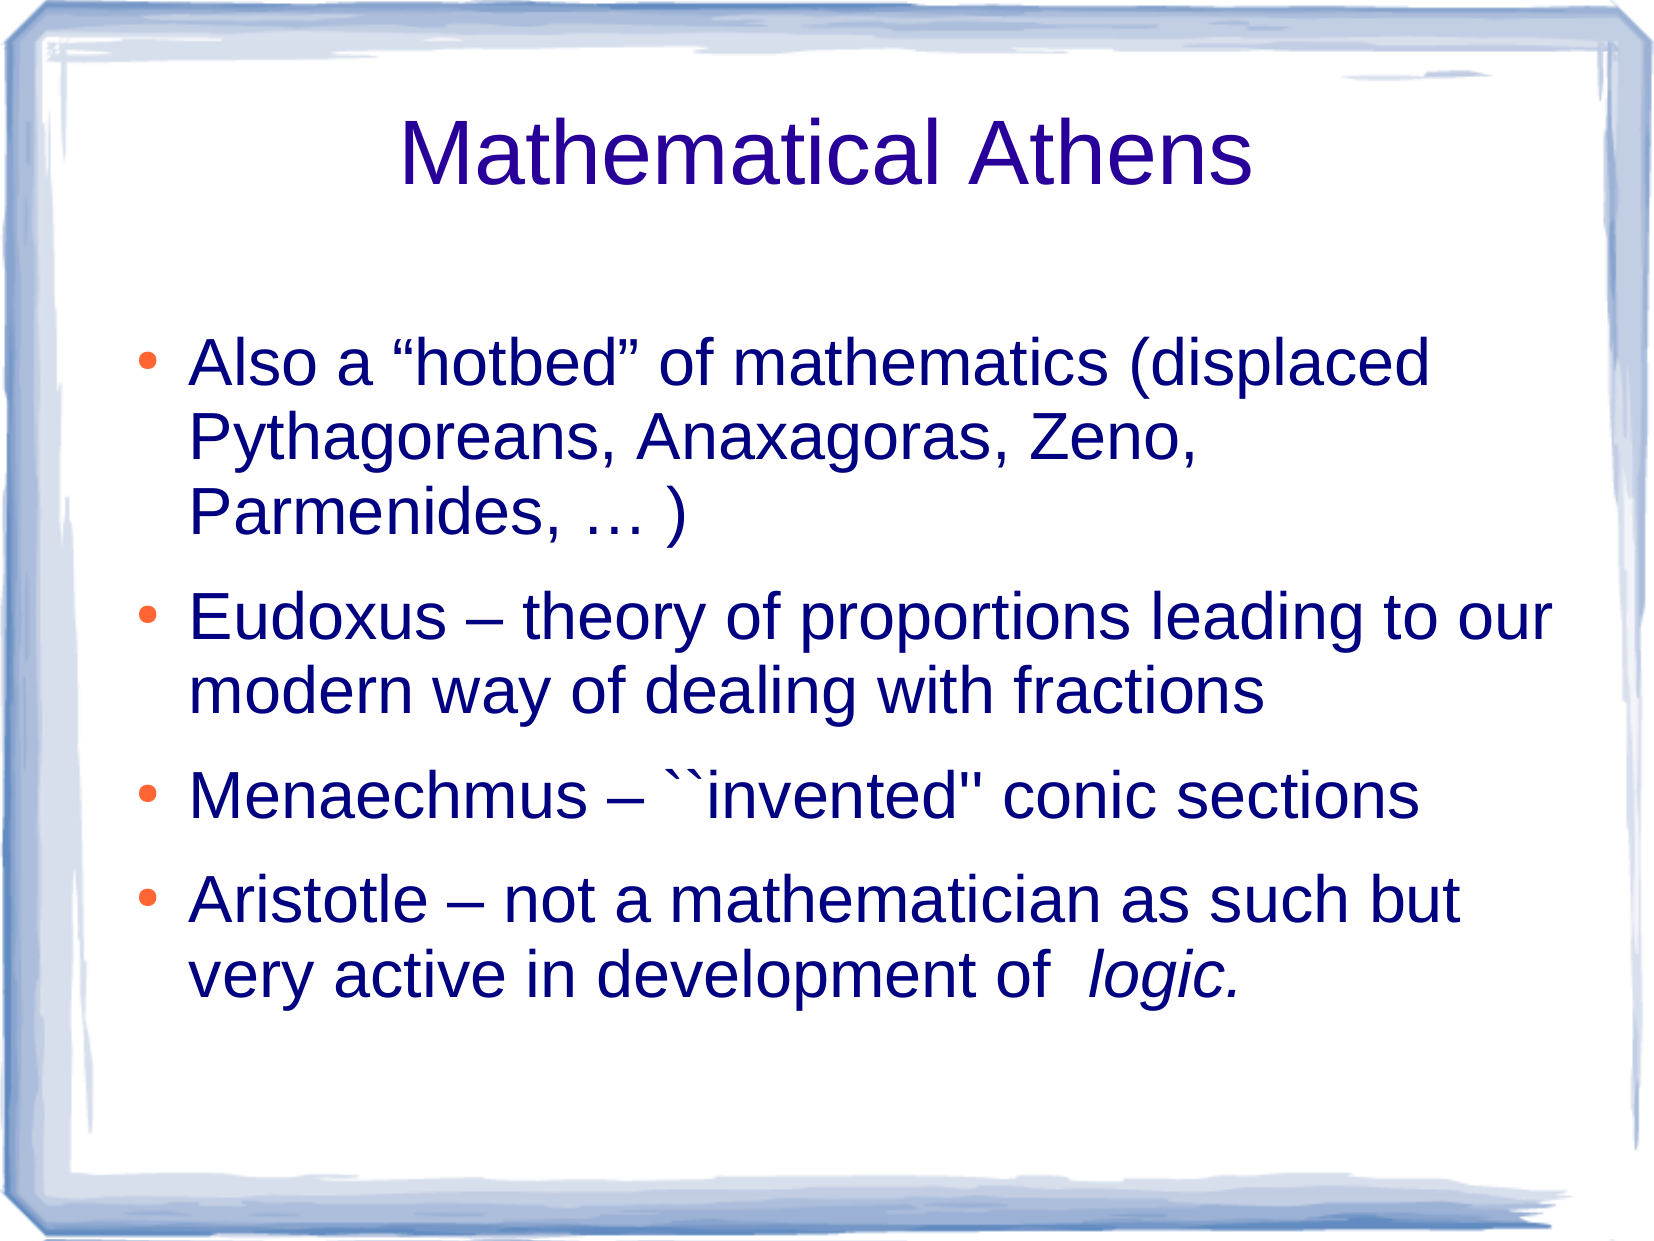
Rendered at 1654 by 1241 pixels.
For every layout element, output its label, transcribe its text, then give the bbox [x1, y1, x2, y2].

picture [0, 0, 1654, 1241]
list Also a “hotbed” of mathematics (displaced Pythagoreans, Anaxagoras, Zeno, Parmenides, … ) Eudoxus – theory of proportions leading to our modern way of dealing with fractions Menaechmus – ``invented'' conic sections Aristotle – not a mathematician as such but very active in development of logic. [118, 324, 1571, 1012]
title Mathematical Athens [82, 56, 1571, 250]
